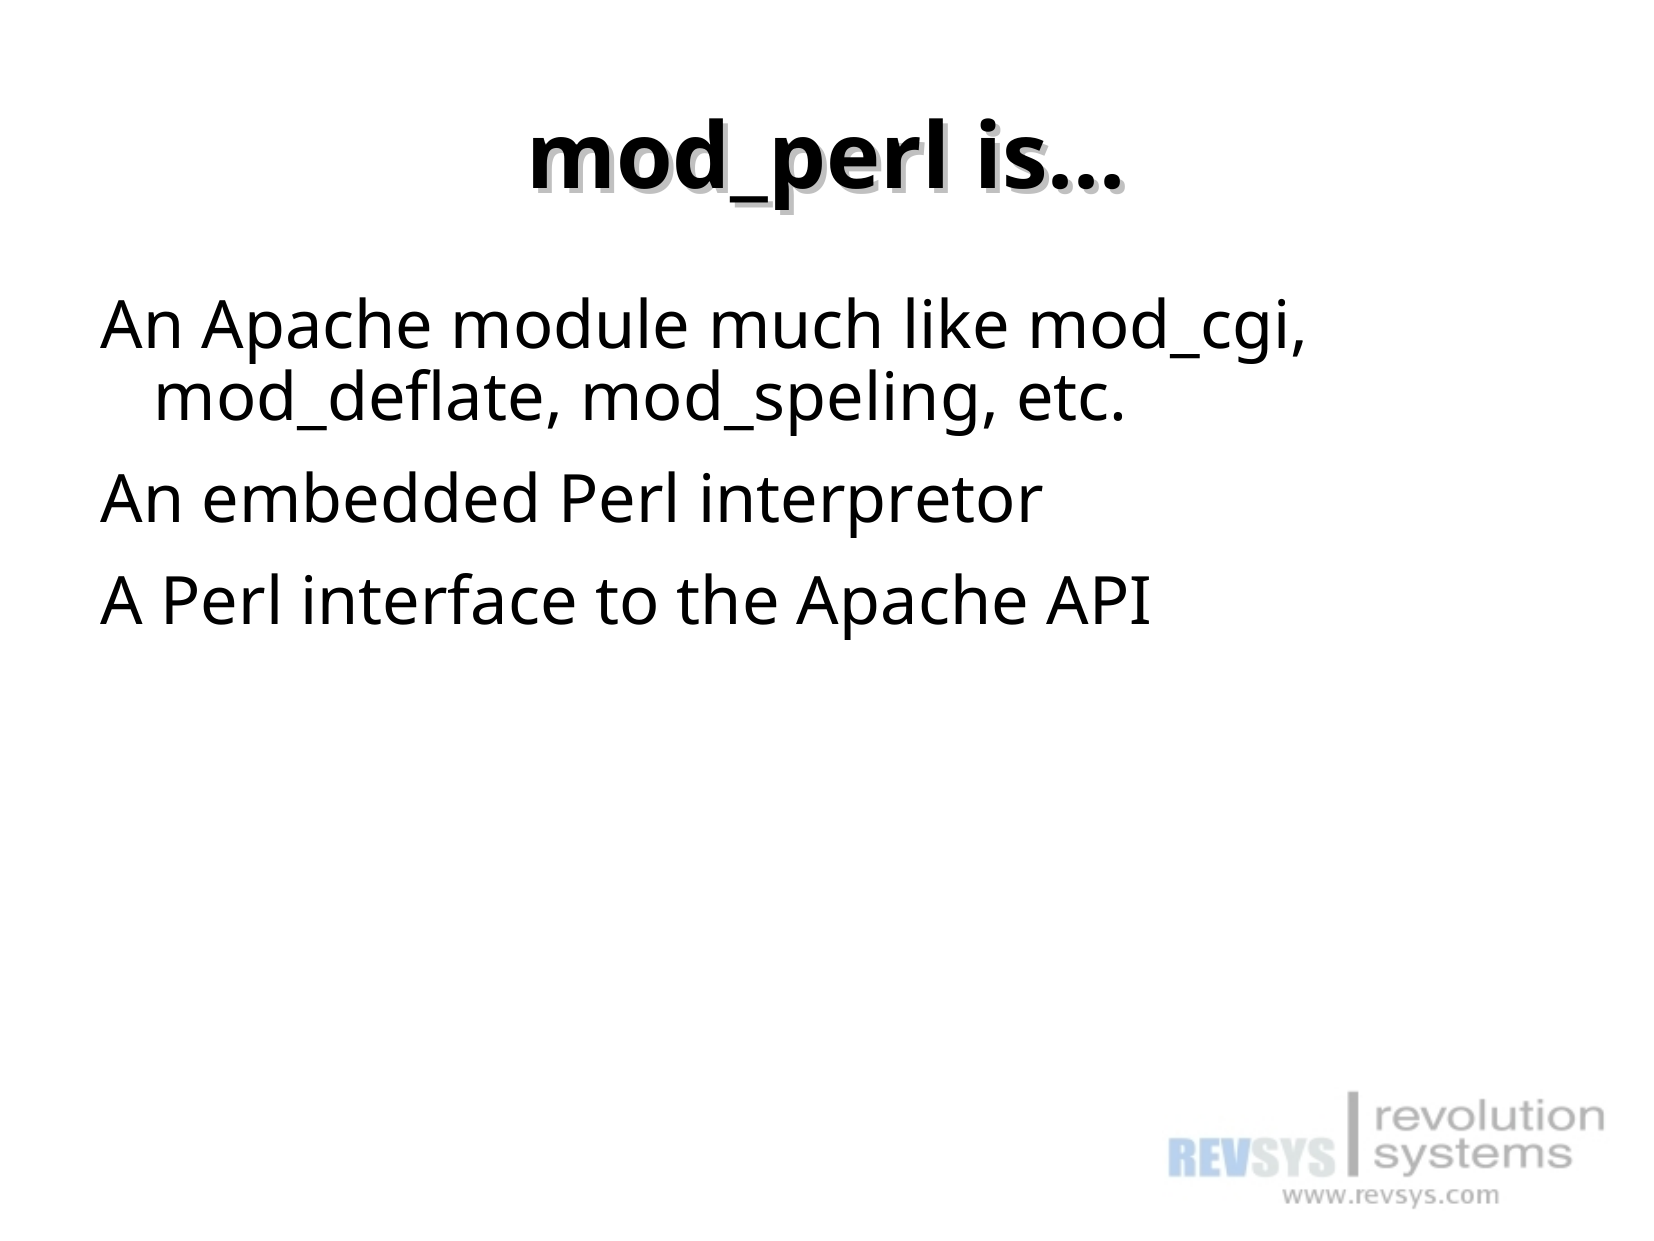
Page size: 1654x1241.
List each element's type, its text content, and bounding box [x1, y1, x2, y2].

title mod_perl is... [82, 49, 1571, 257]
picture [1162, 1087, 1613, 1211]
list An Apache module much like mod_cgi, mod_deflate, mod_speling, etc. An embedded Perl interpretor A Perl interface to the Apache API [82, 290, 1571, 1051]
